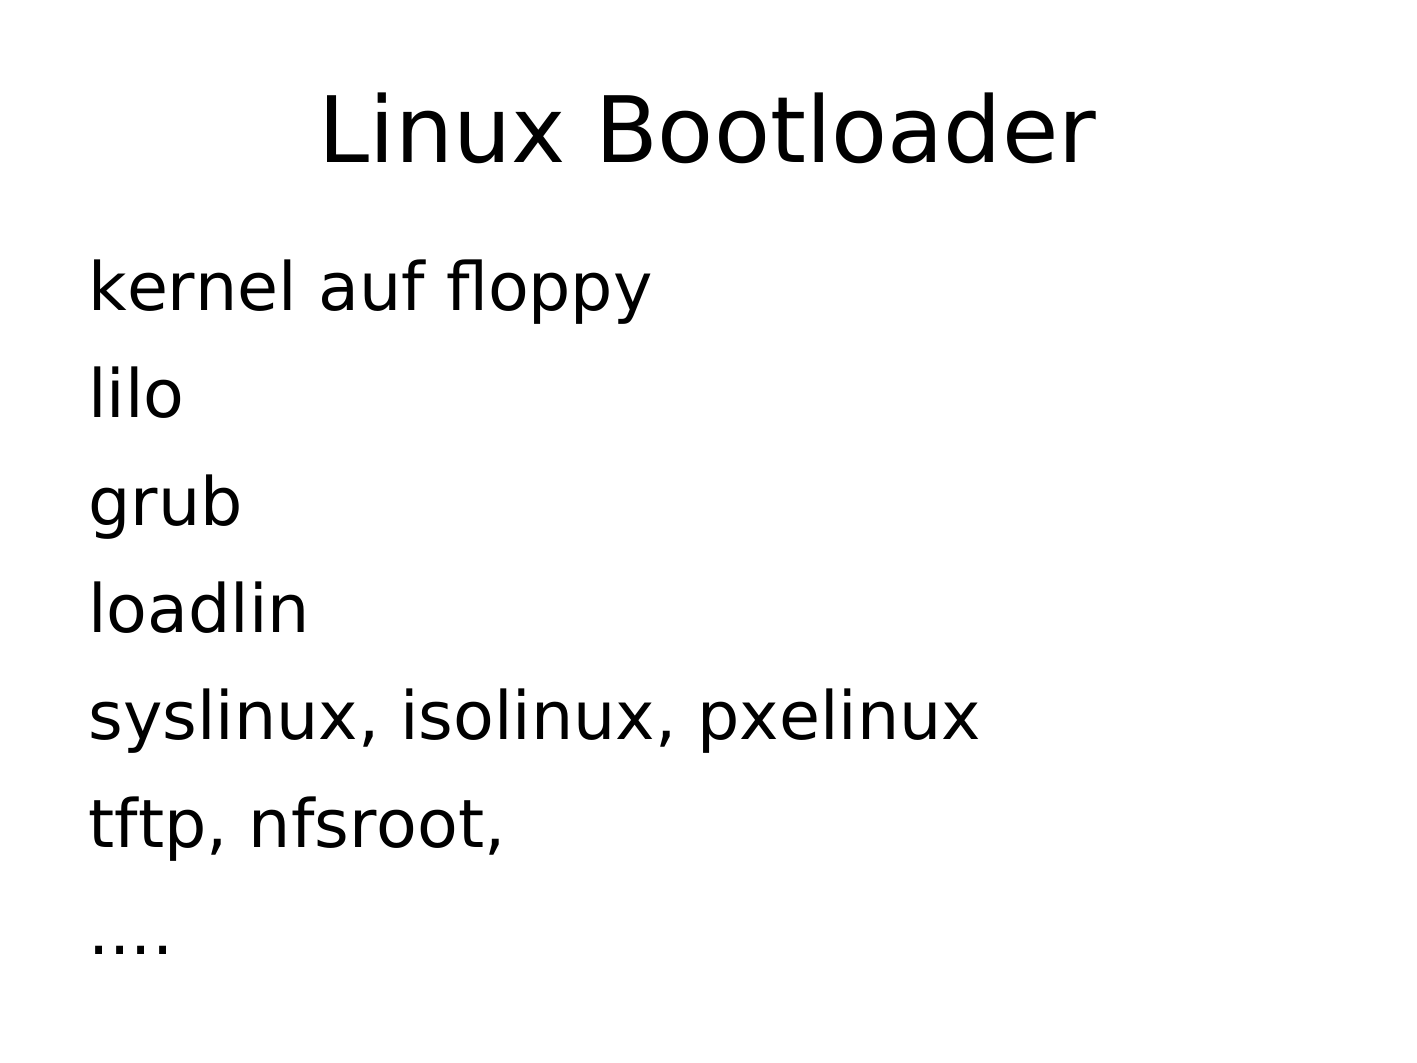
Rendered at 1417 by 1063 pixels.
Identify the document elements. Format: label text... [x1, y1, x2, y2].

list kernel auf floppy lilo grub loadlin syslinux, isolinux, pxelinux tftp, nfsroot, .... [70, 248, 1346, 971]
title Linux Bootloader [70, 49, 1346, 213]
